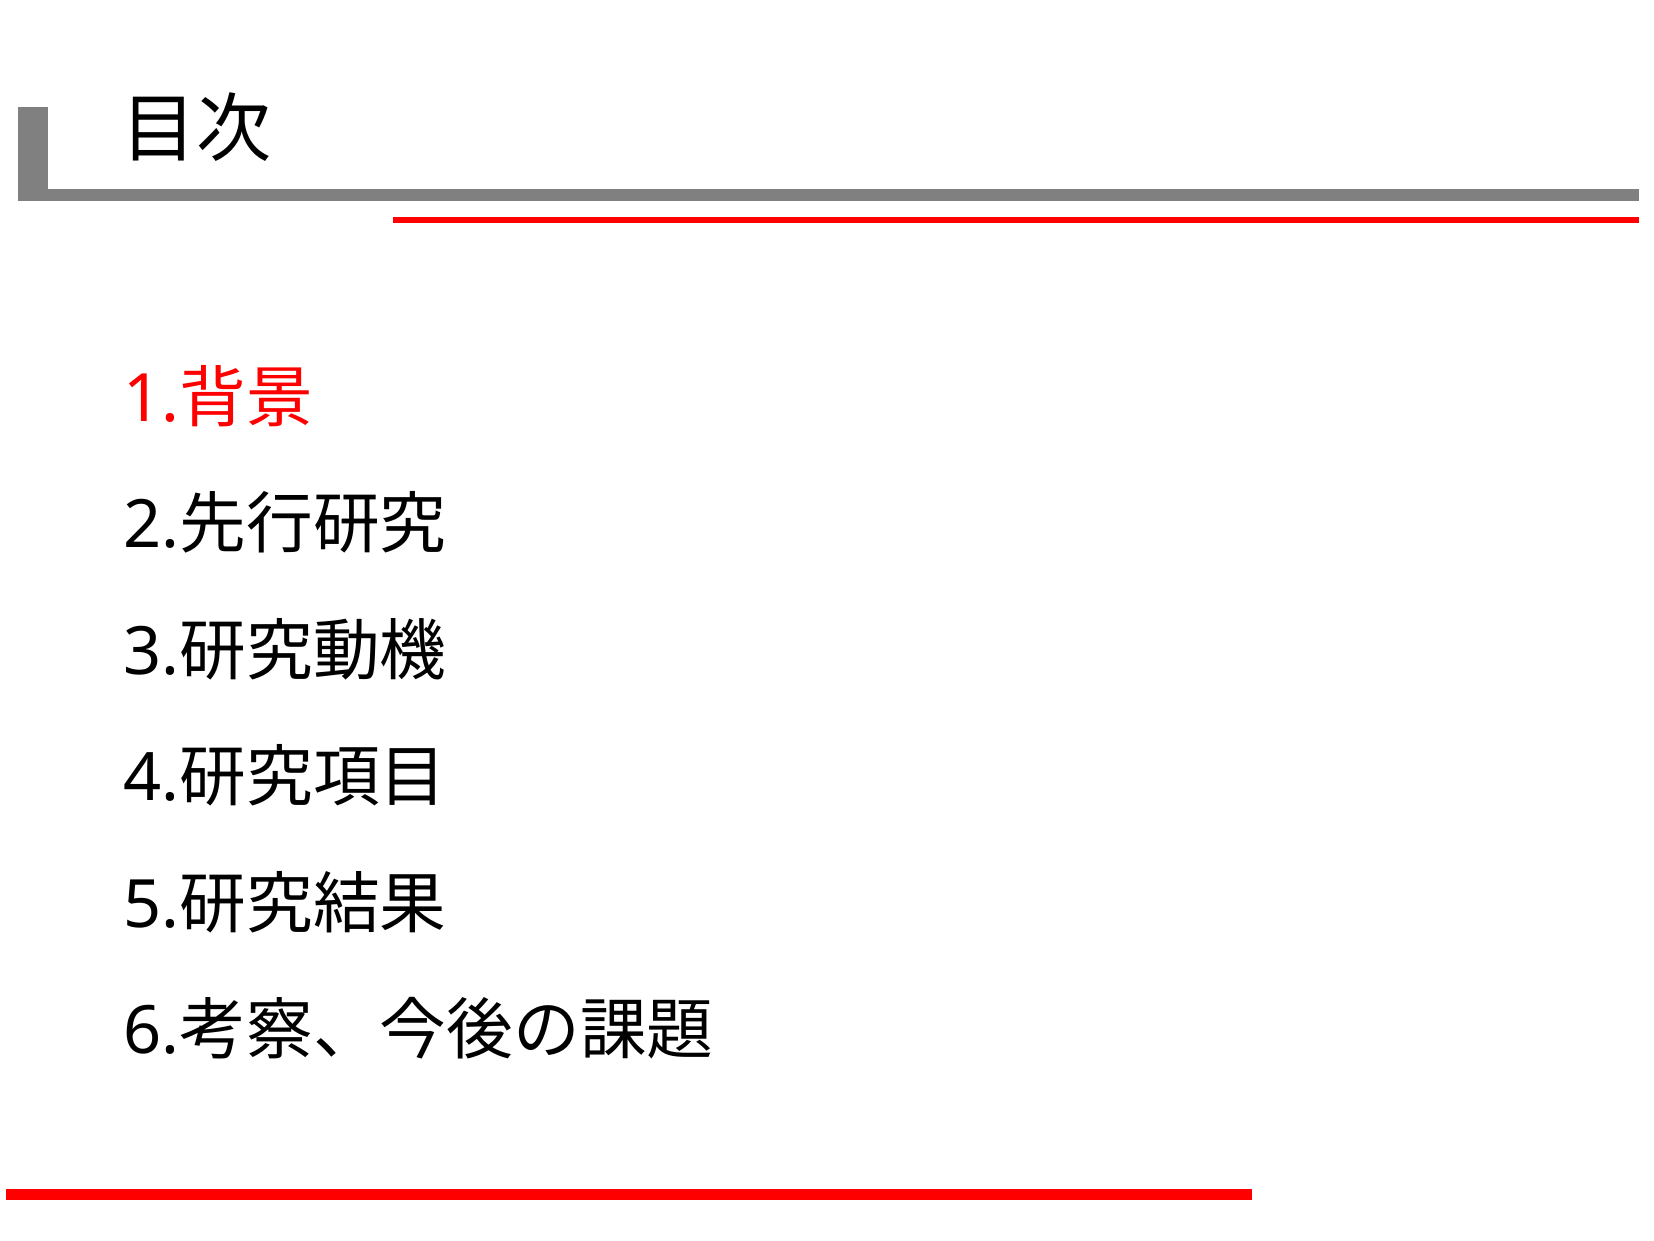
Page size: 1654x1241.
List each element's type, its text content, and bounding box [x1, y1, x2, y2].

title 目次 [121, 18, 1534, 226]
list 1.背景 2.先行研究 3.研究動機 4.研究項目 5.研究結果 6.考察、今後の課題 [123, 343, 1536, 1211]
